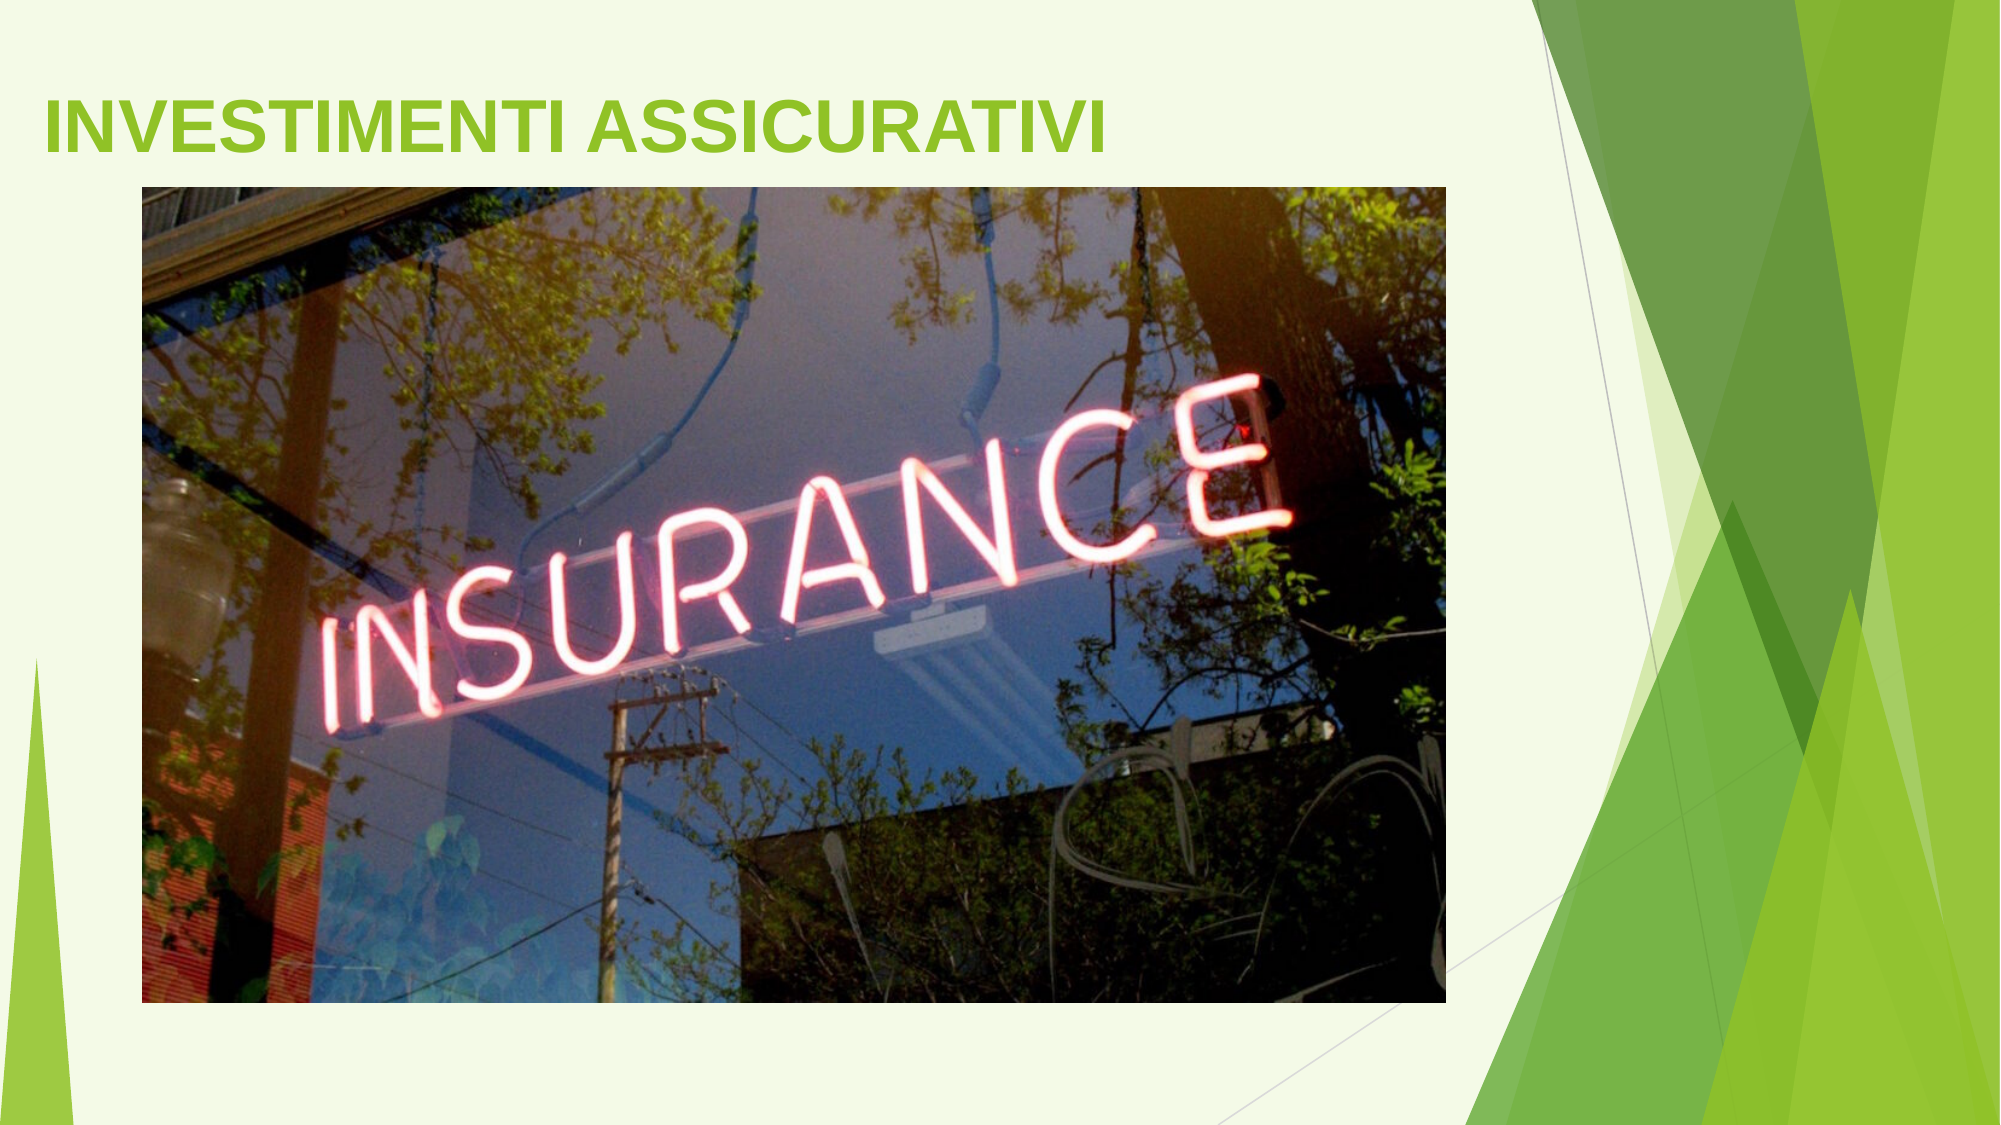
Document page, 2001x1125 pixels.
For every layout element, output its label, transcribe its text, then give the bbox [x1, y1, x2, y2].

picture [142, 187, 1446, 1003]
title INVESTIMENTI ASSICURATIVI [28, 69, 1623, 288]
